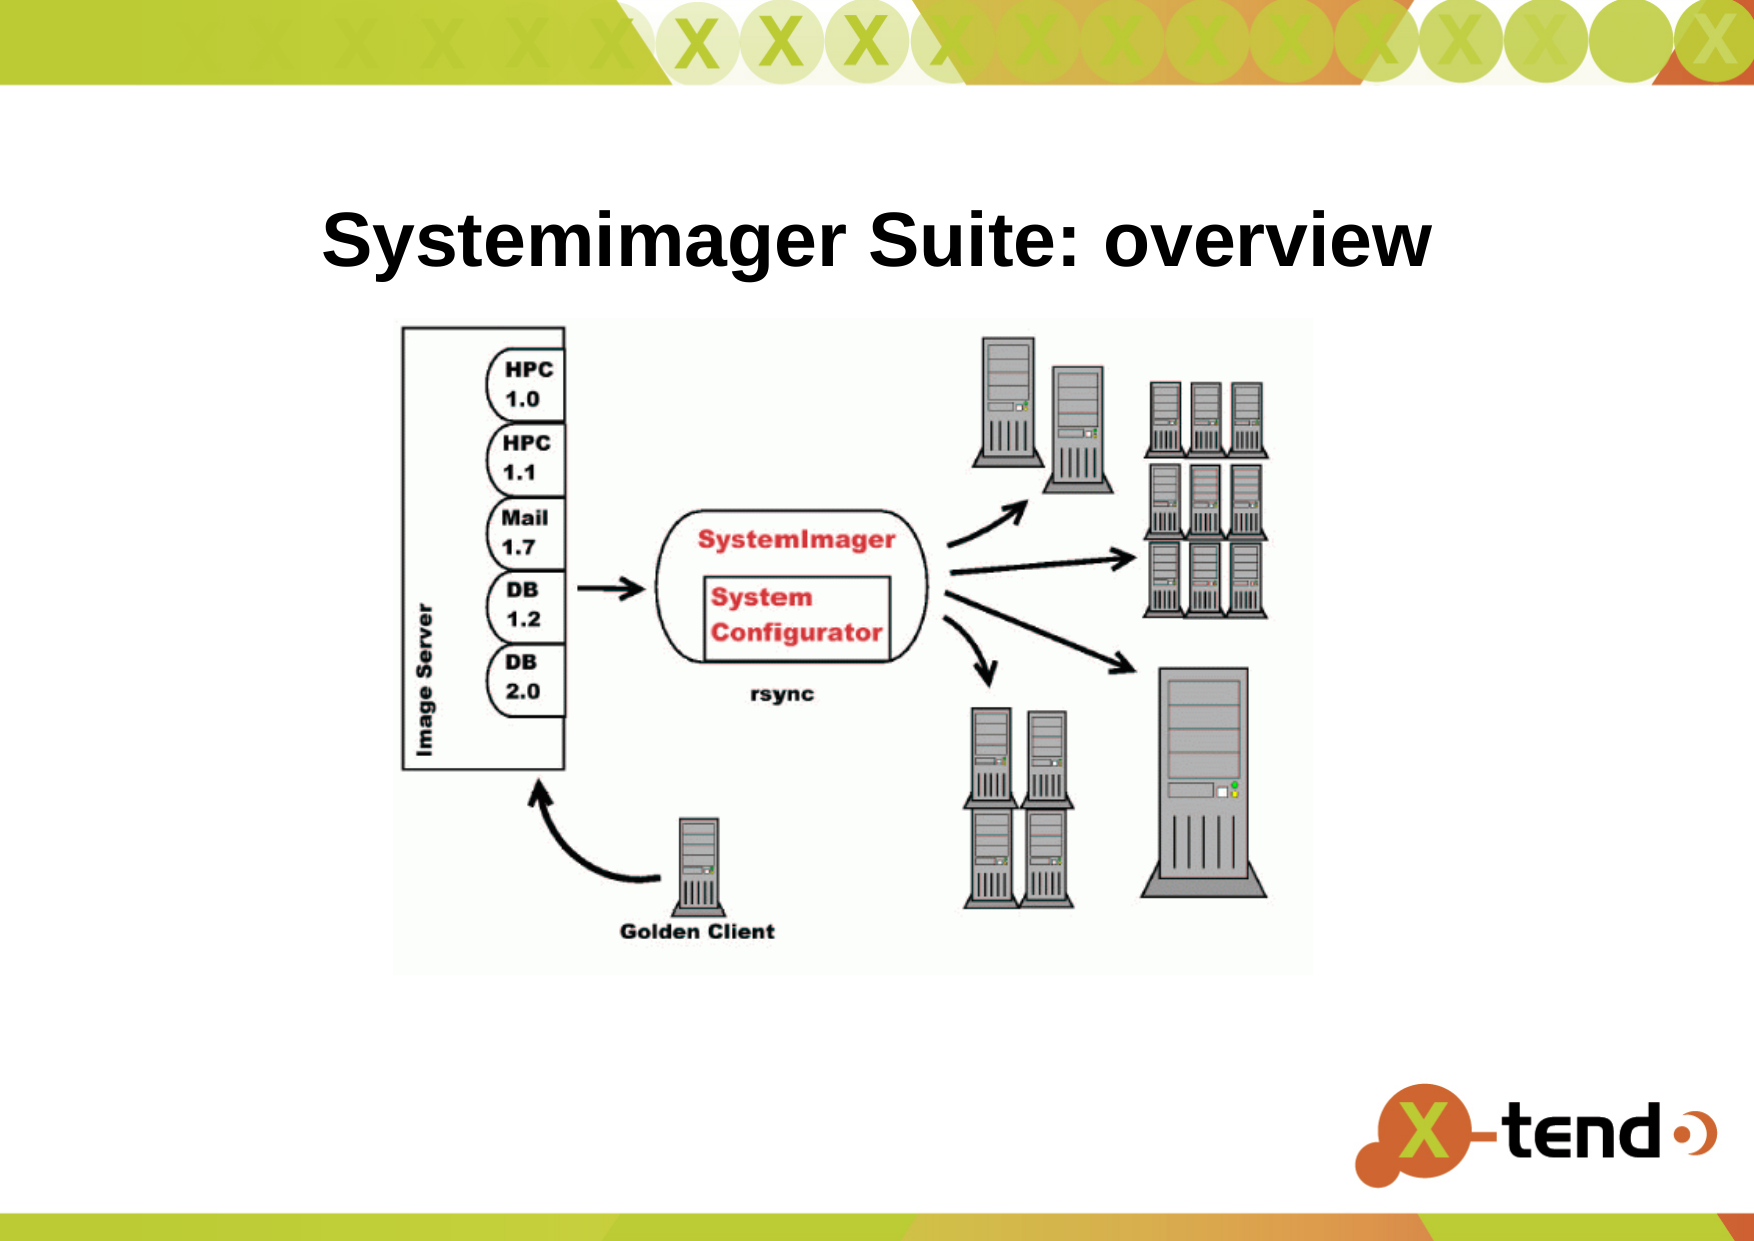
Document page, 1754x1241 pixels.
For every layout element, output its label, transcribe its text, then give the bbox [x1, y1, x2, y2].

picture [0, 0, 1754, 1241]
list Systemimager Suite: overview [128, 150, 1627, 1238]
